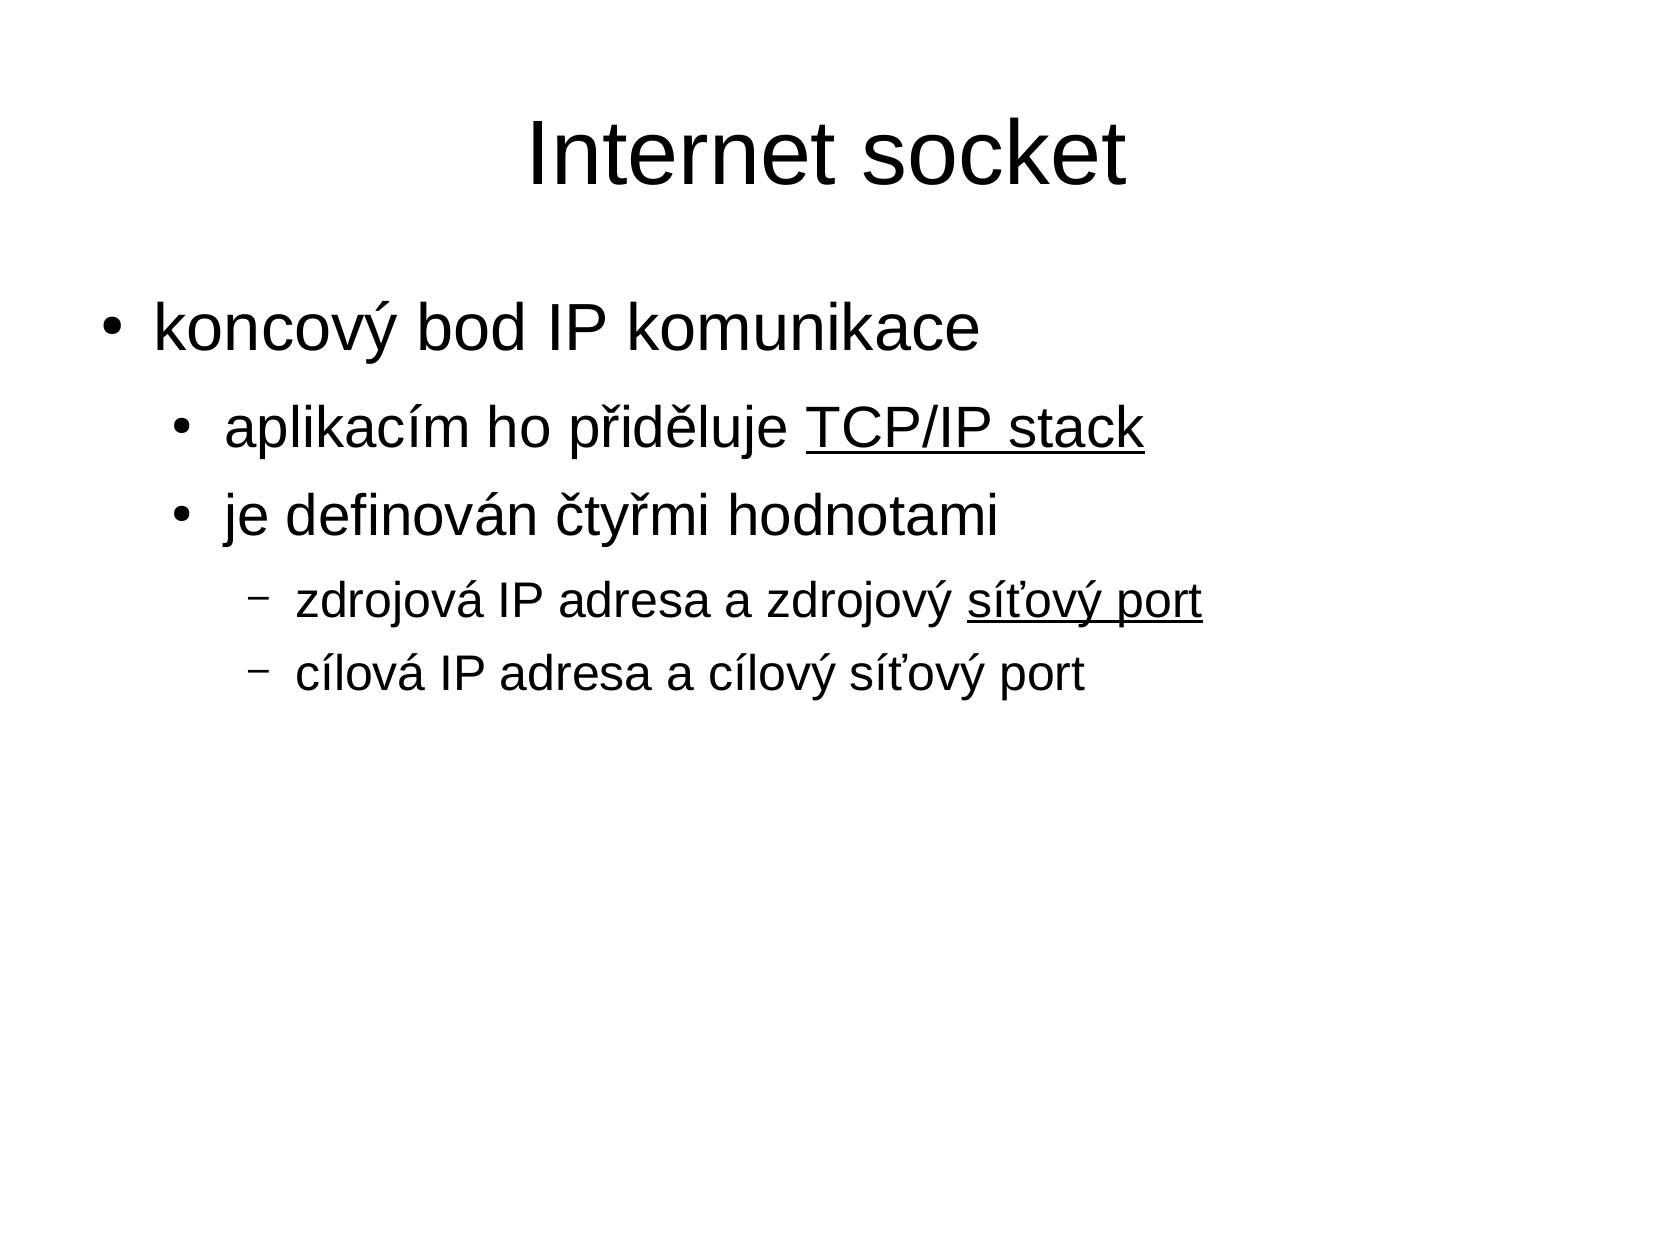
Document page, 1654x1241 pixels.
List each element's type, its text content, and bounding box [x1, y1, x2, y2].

list koncový bod IP komunikace aplikacím ho přiděluje TCP/IP stack je definován čtyřmi hodnotami zdrojová IP adresa a zdrojový síťový port cílová IP adresa a cílový síťový port [82, 290, 1571, 1109]
title Internet socket [82, 49, 1571, 257]
